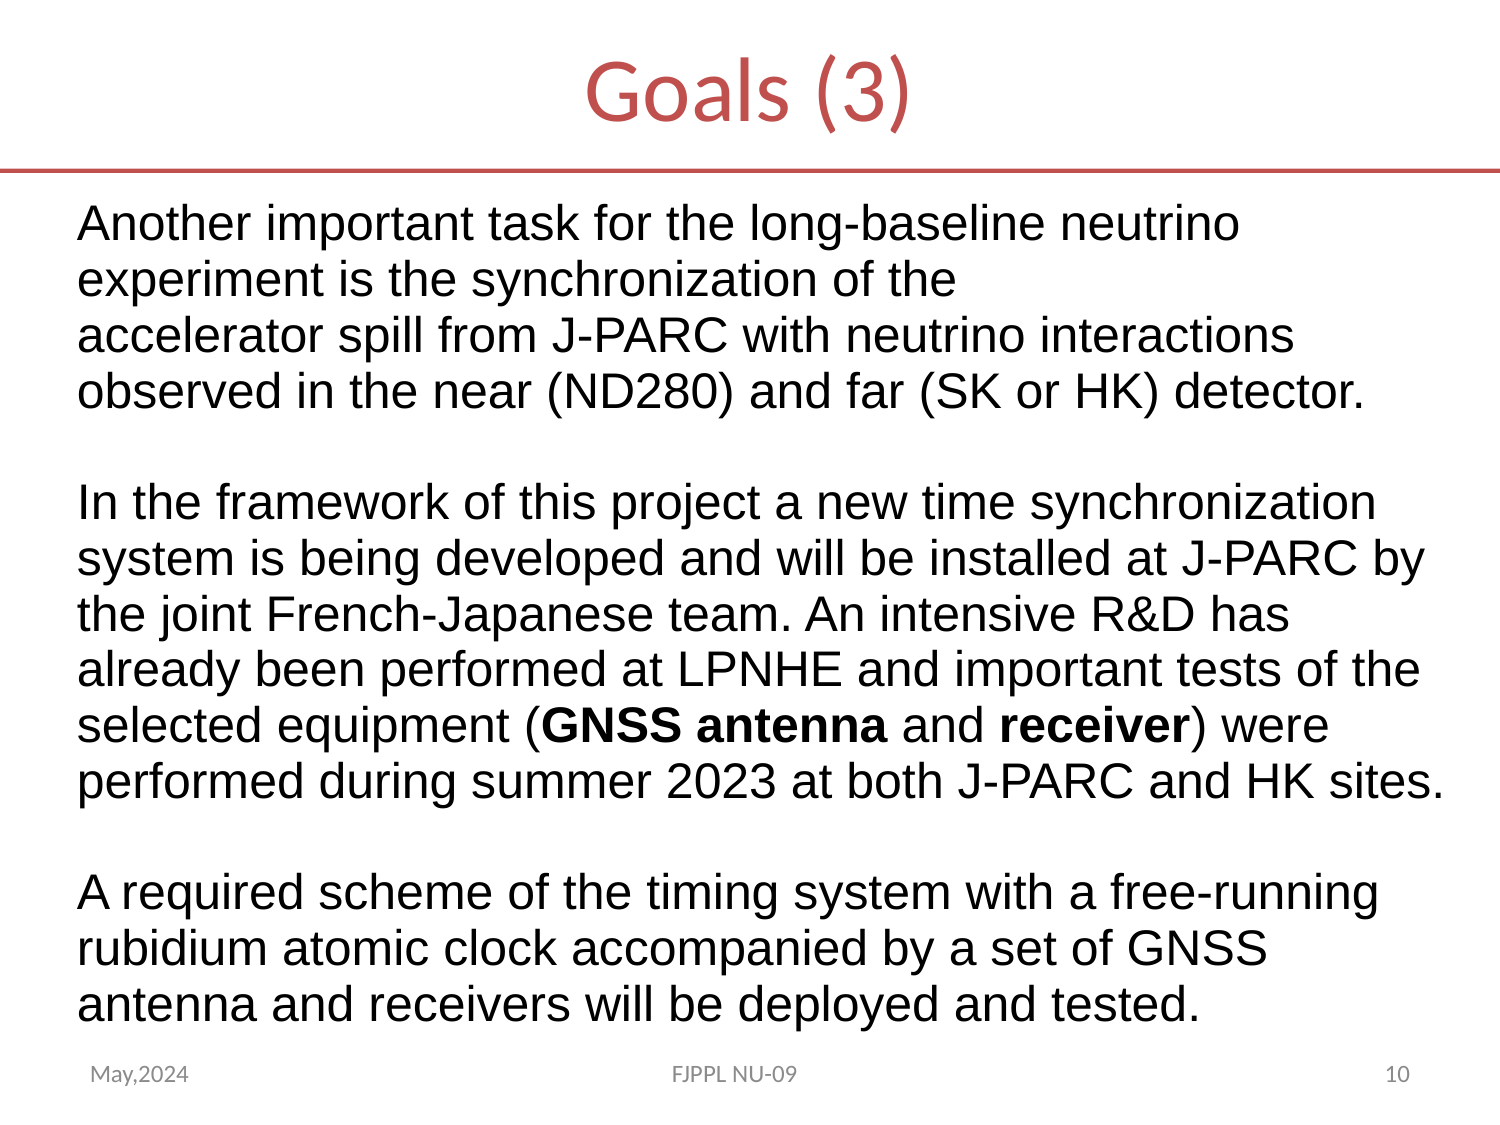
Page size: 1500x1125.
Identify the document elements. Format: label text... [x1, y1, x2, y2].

text_box FJPPL NU-09 [464, 1042, 1005, 1103]
text_box May,2024 [74, 1042, 425, 1103]
text_box Another important task for the long-baseline neutrino experiment is the synchronization of the accelerator spill from J-PARC with neutrino interactions observed in the near (ND280) and far (SK or HK) detector. In the framework of this project a new time synchronization system is being developed and will be installed at J-PARC by the joint French-Japanese team. An intensive R&D has already been performed at LPNHE and important tests of the selected equipment (GNSS antenna and receiver) were performed during summer 2023 at both J-PARC and HK sites. A required scheme of the timing system with a free-running rubidium atomic clock accompanied by a set of GNSS antenna and receivers will be deployed and tested. [62, 188, 1477, 1040]
text_box Goals (3) [75, 29, 1425, 141]
text_box <number> [1074, 1042, 1425, 1103]
